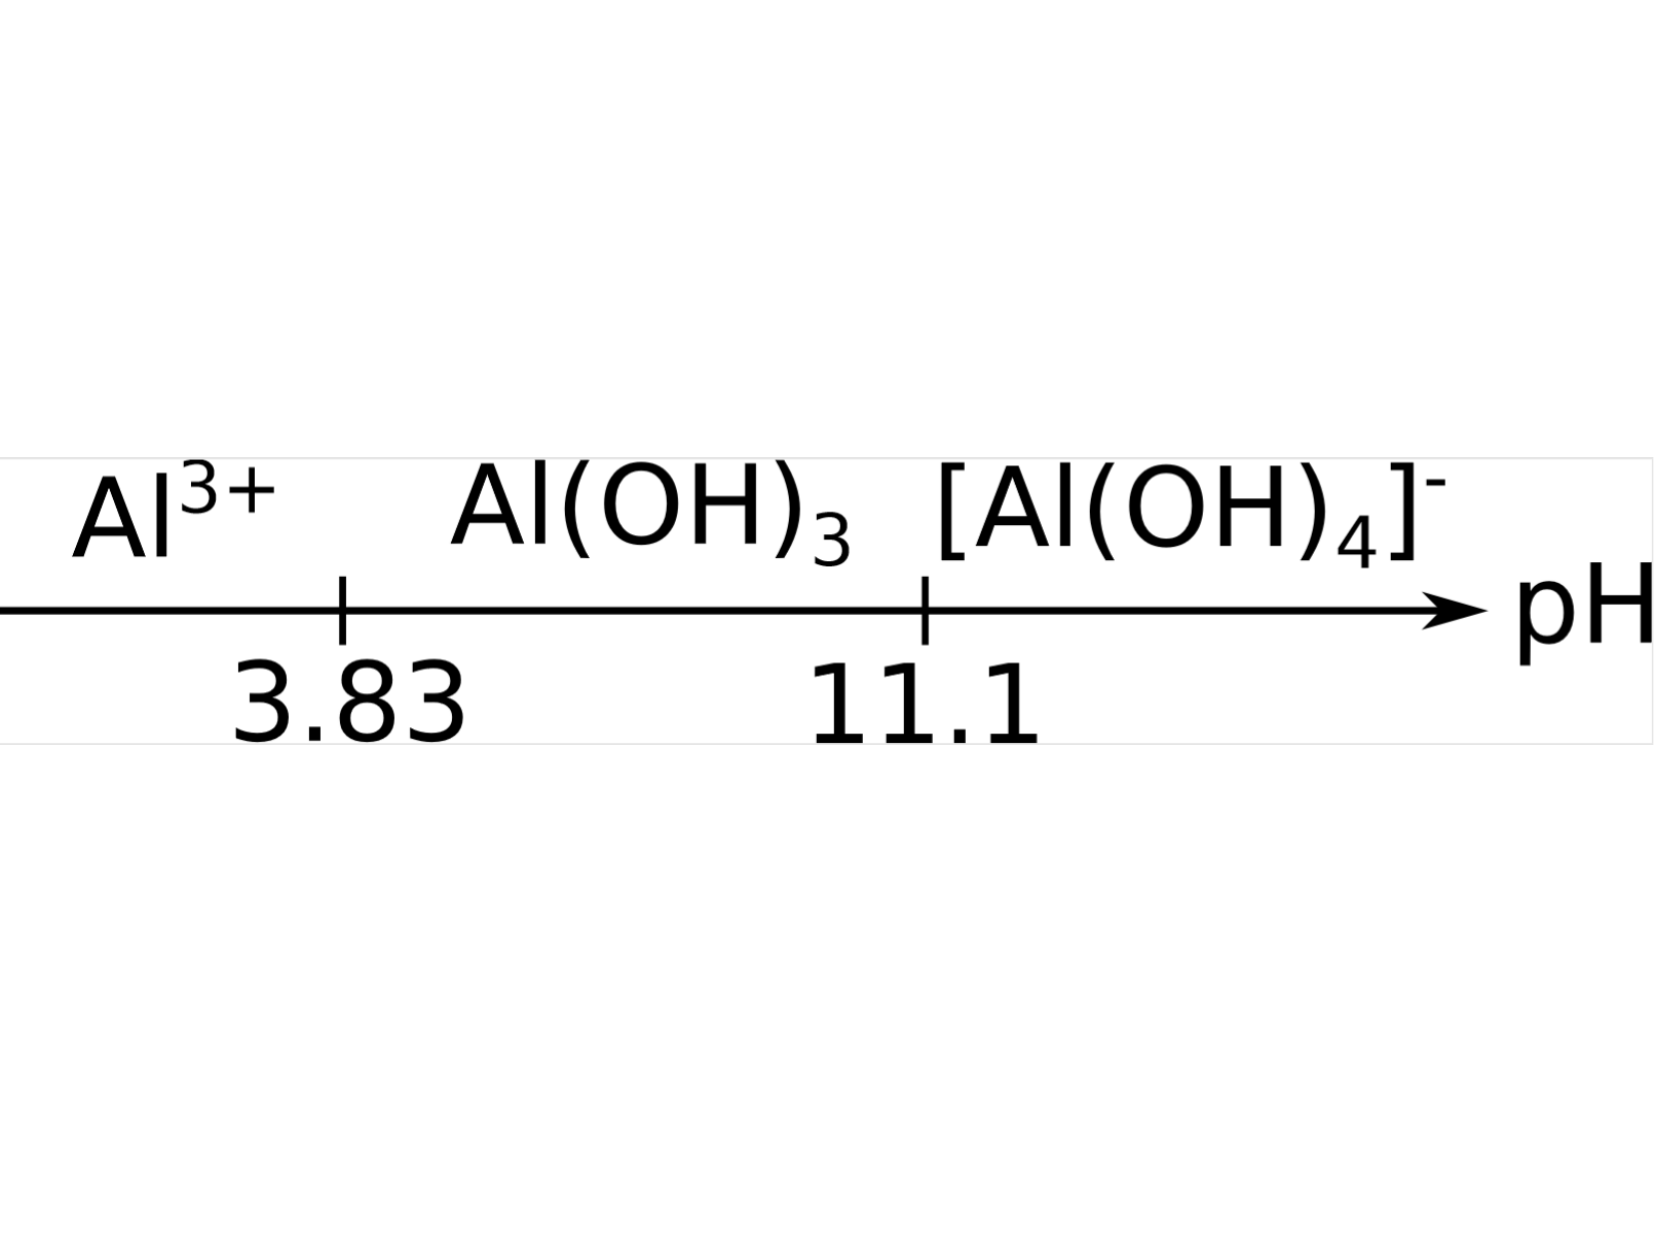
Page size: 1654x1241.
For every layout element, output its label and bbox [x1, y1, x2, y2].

picture [0, 457, 1654, 745]
